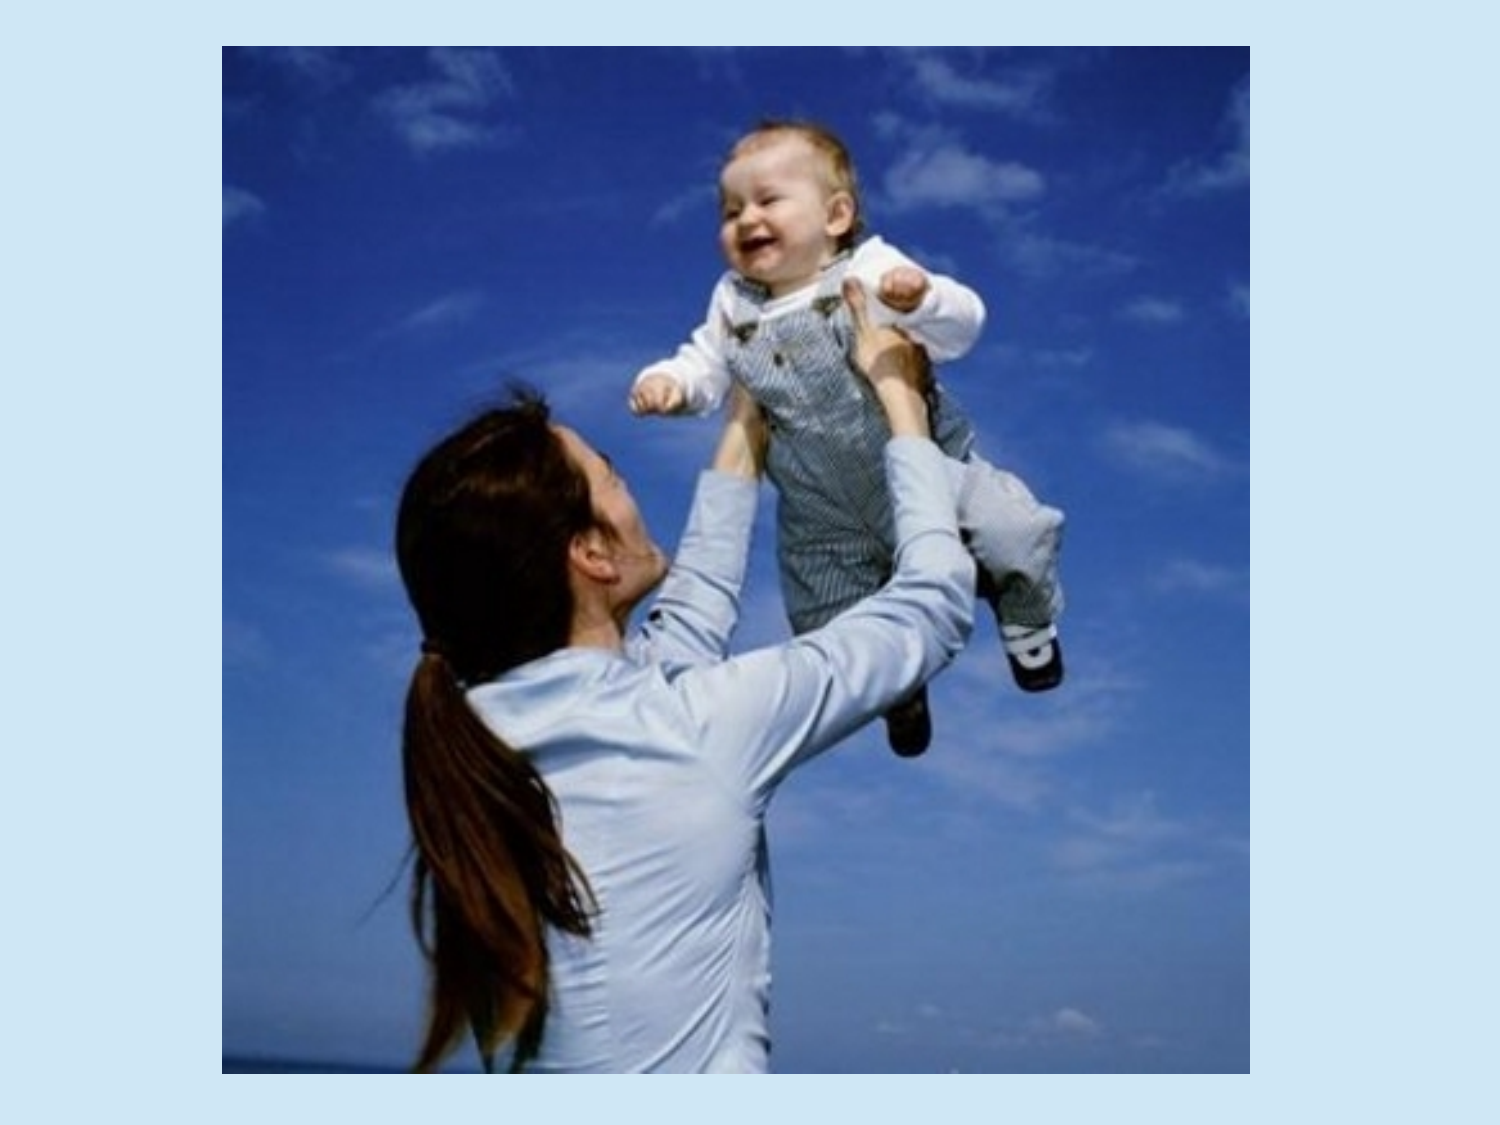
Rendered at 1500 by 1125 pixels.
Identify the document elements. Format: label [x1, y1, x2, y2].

title [75, 45, 1425, 233]
picture [222, 46, 1250, 1074]
